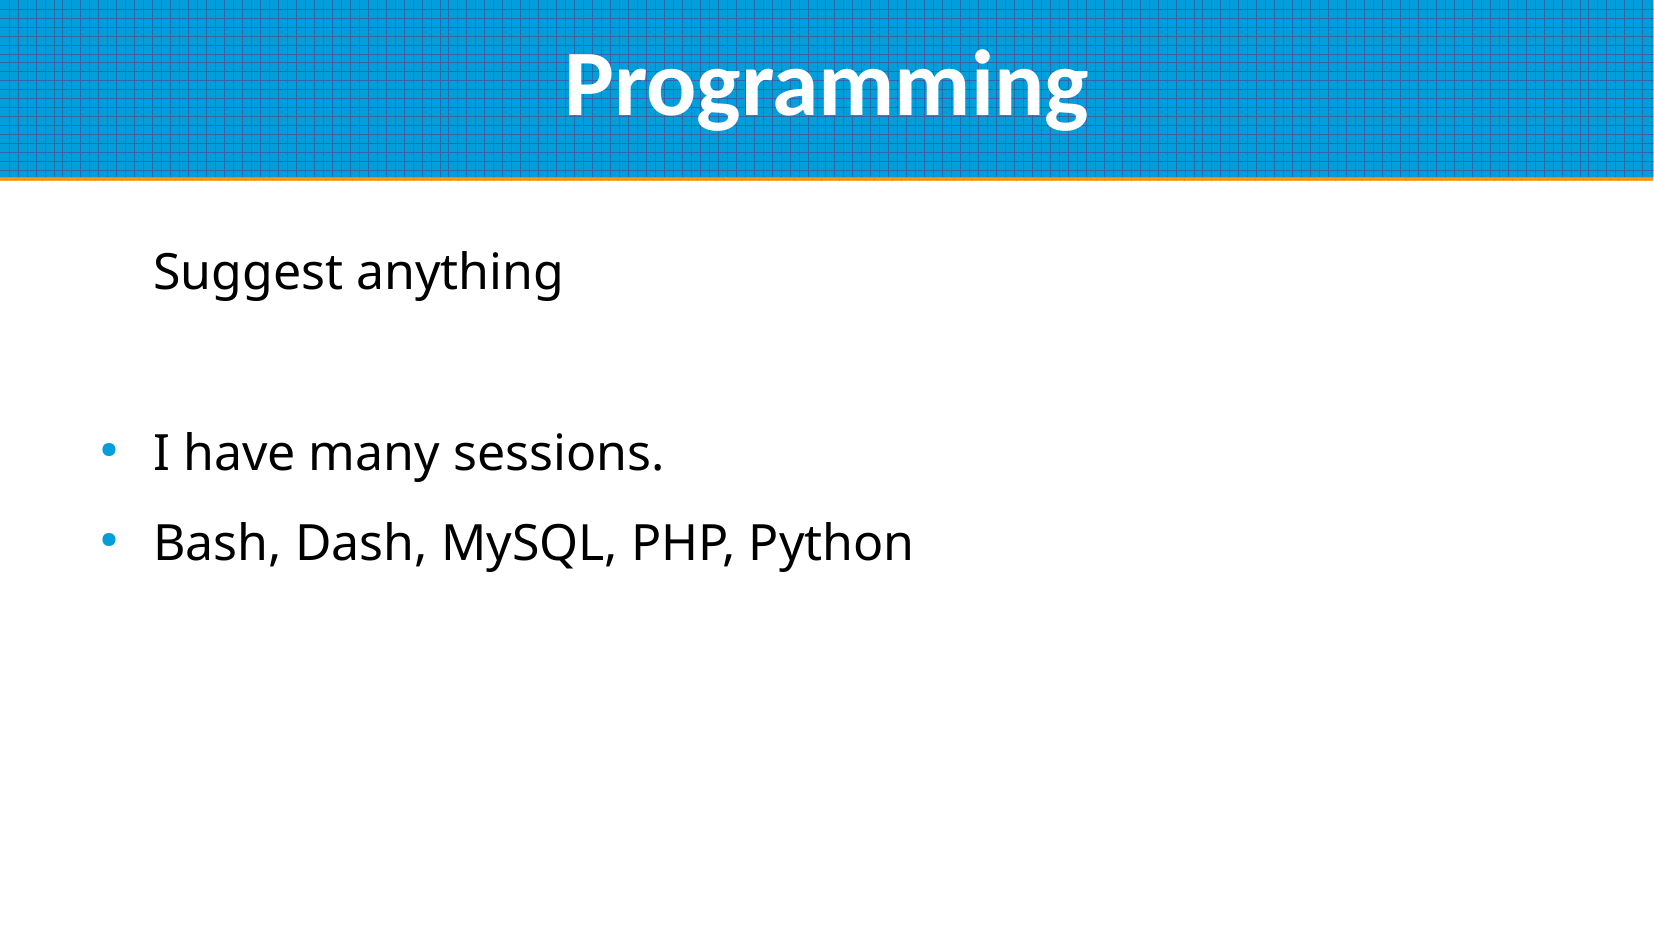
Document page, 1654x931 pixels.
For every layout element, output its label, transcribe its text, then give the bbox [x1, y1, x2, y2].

list Suggest anything I have many sessions. Bash, Dash, MySQL, PHP, Python [82, 236, 1563, 811]
title Programming [82, 14, 1571, 171]
